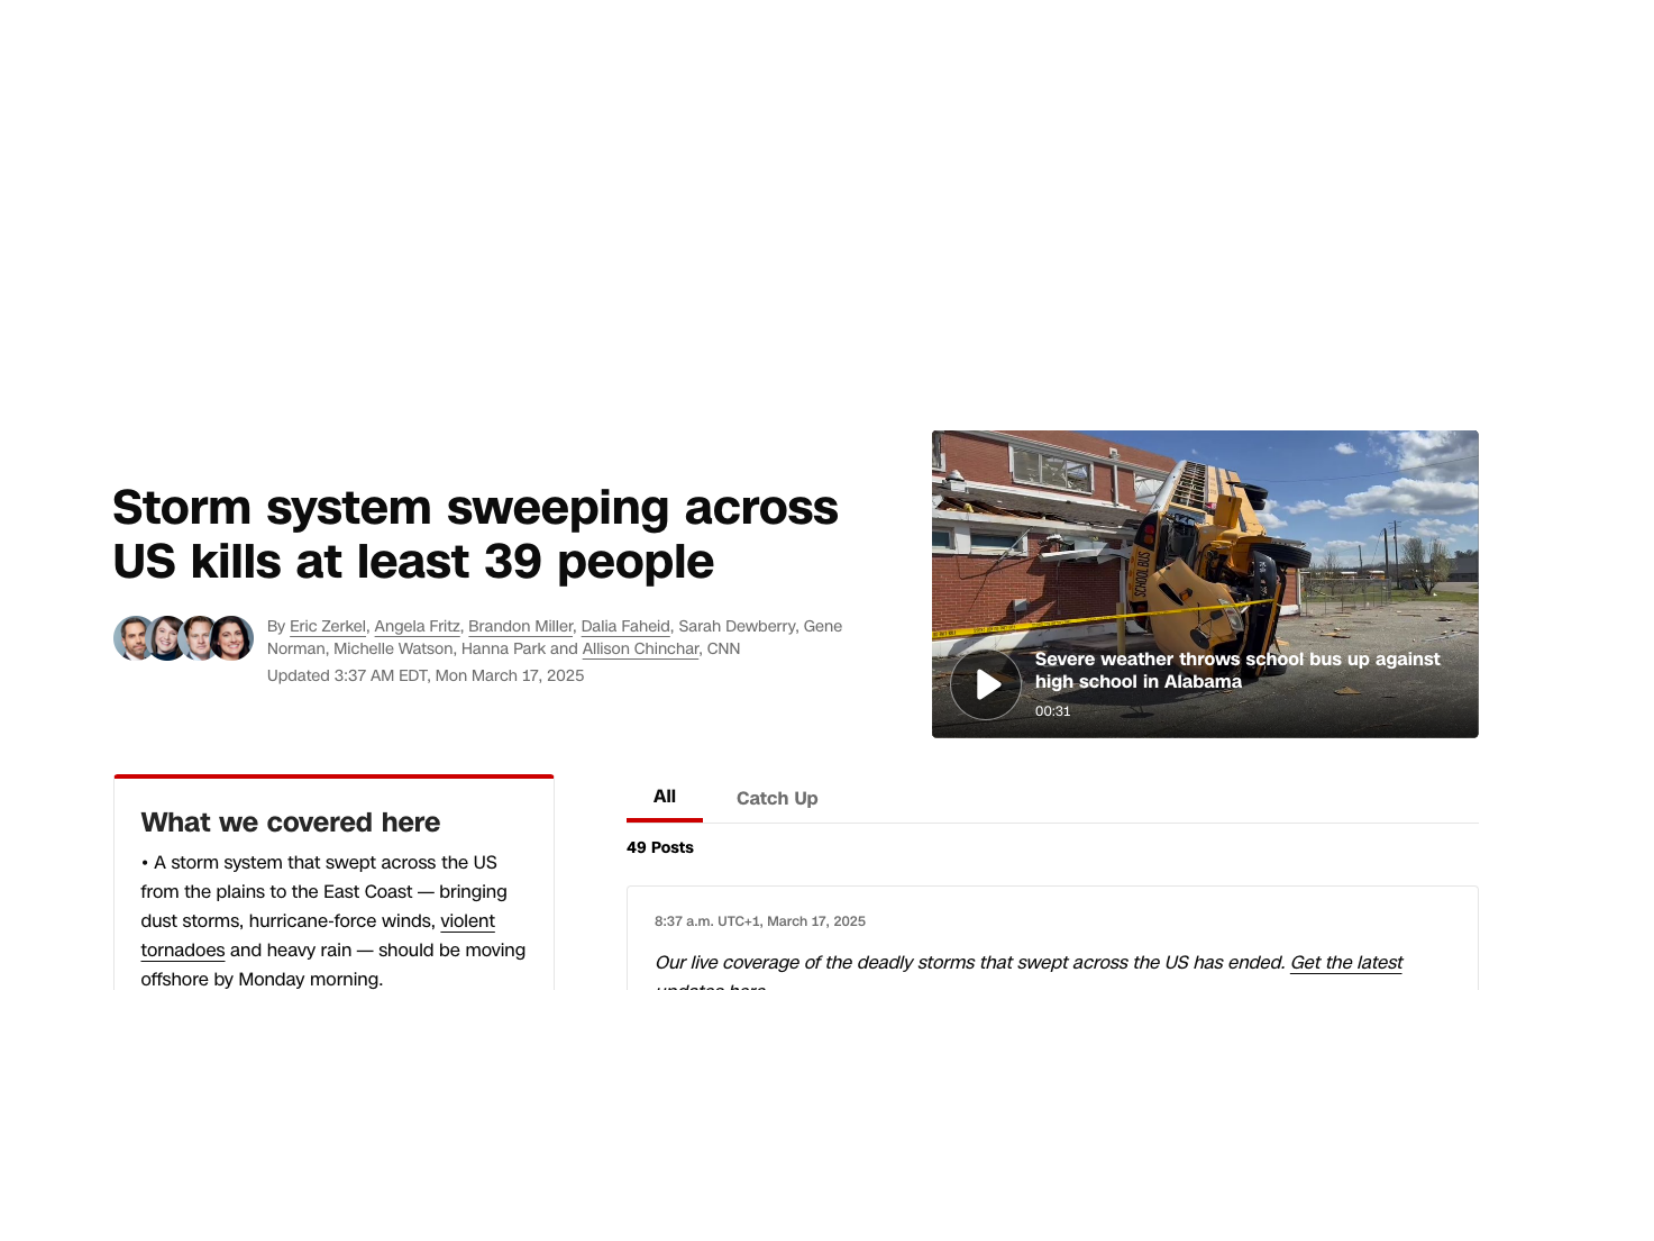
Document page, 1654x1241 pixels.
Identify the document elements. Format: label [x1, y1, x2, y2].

picture [82, 408, 1571, 991]
